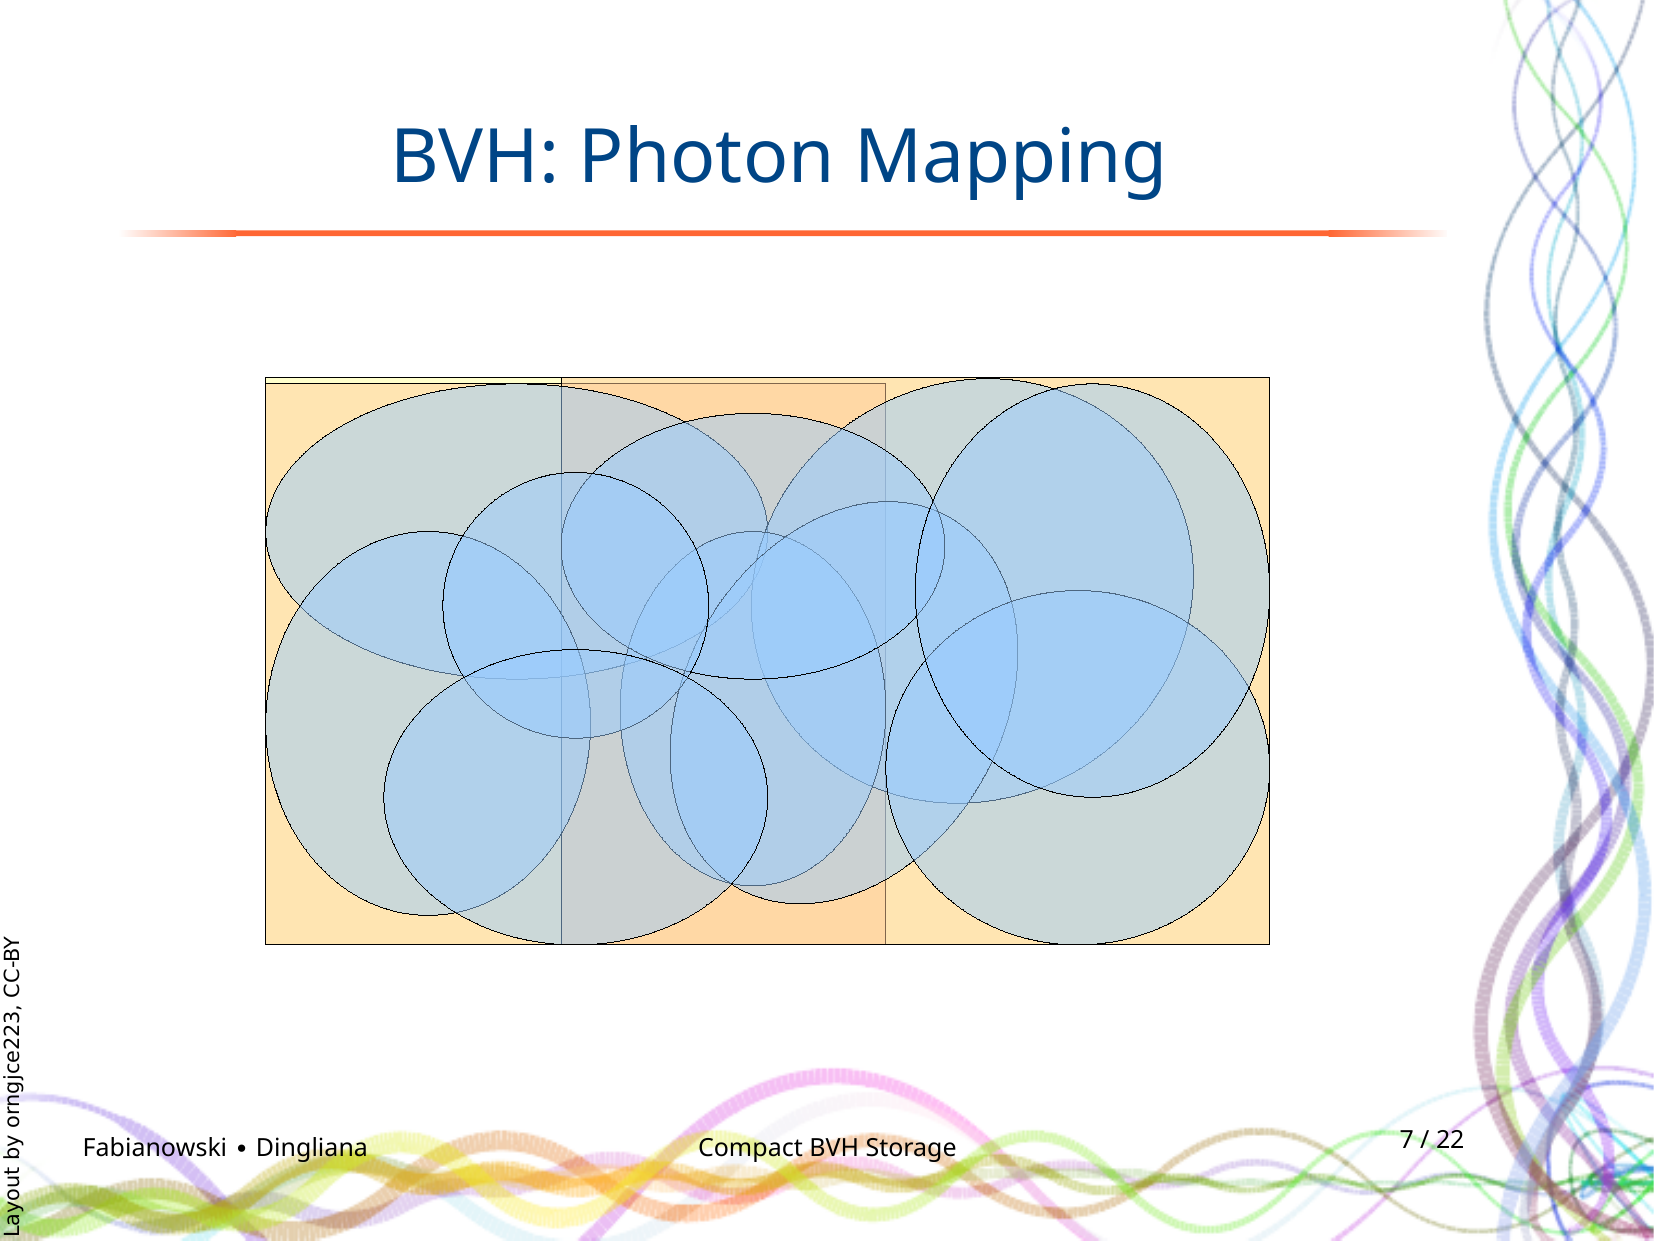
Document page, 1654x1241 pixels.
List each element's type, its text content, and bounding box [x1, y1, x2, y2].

title BVH: Photon Mapping [82, 56, 1477, 250]
picture [0, 0, 1654, 1241]
text_box [265, 377, 1270, 945]
text_box 7 / 22 [1346, 1122, 1477, 1153]
